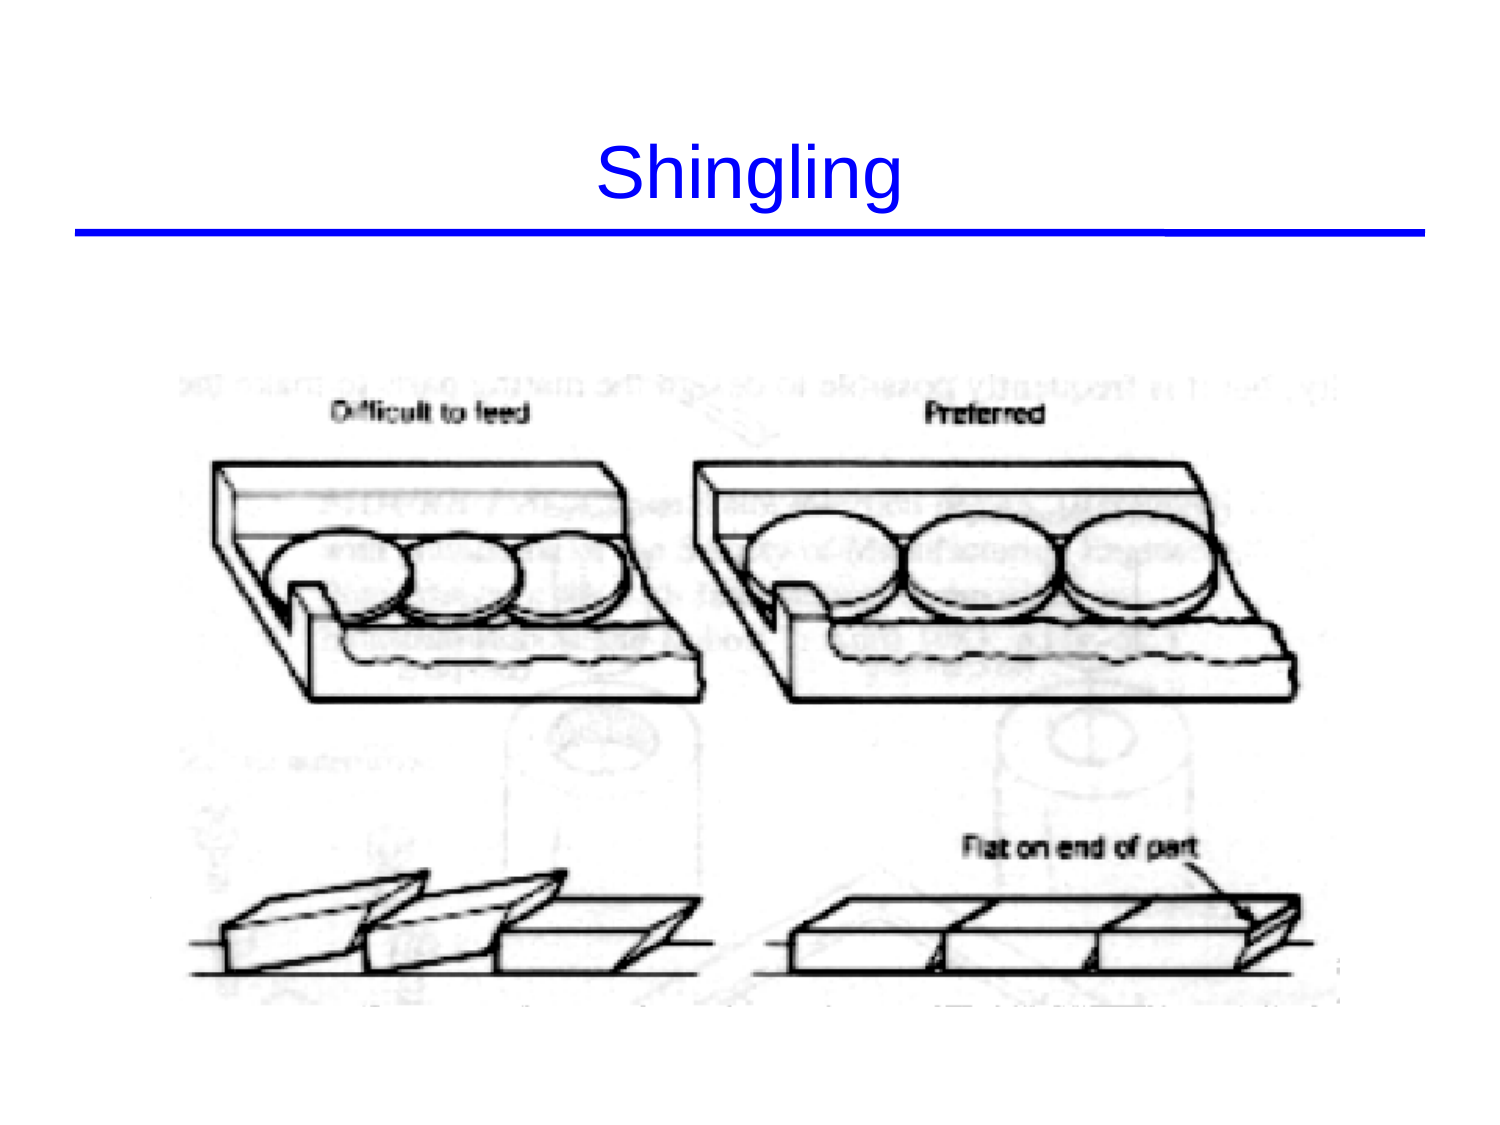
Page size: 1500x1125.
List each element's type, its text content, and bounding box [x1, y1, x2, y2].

picture [150, 374, 1340, 1007]
title Shingling [112, 99, 1388, 238]
